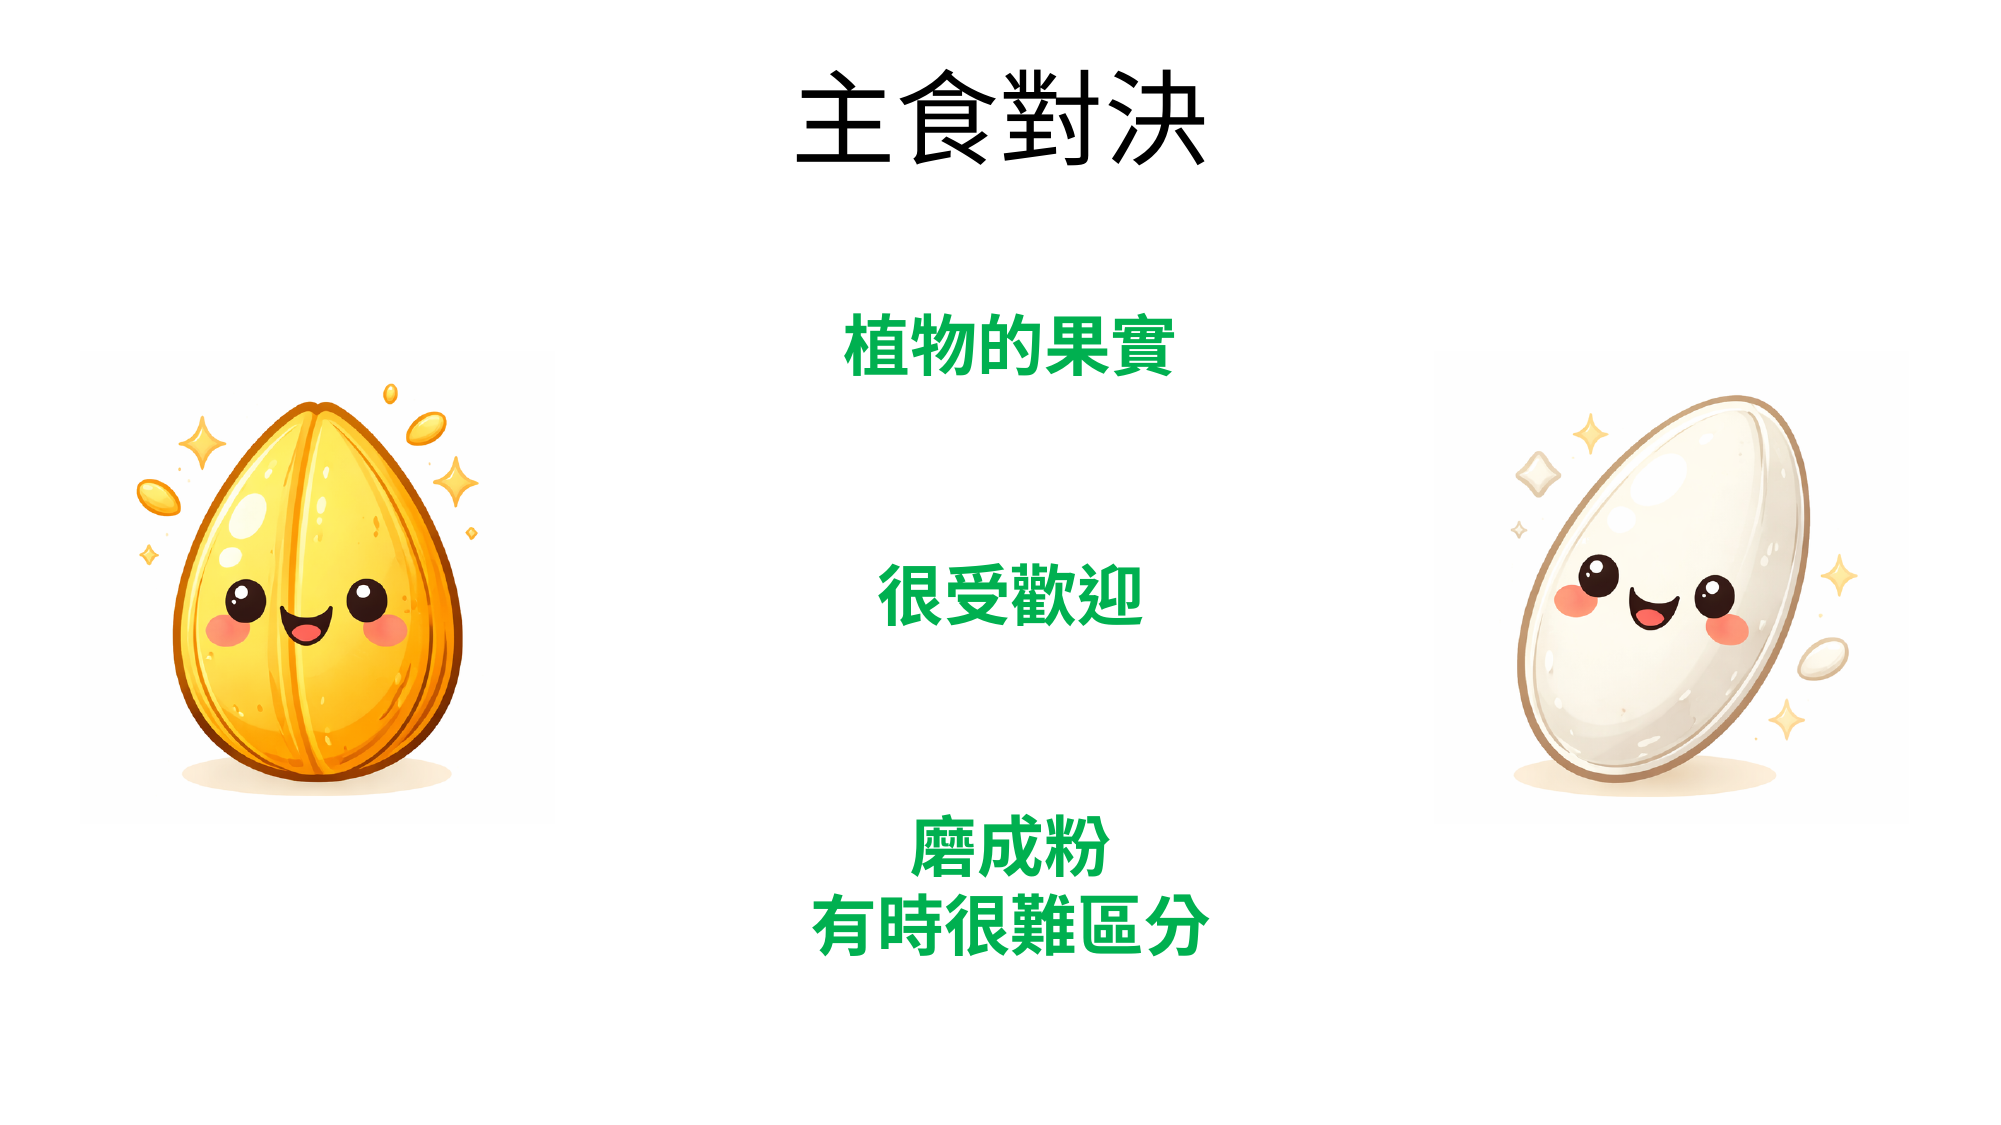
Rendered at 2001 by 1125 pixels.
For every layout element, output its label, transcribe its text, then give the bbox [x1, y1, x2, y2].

text_box 磨成粉 有時很難區分 [679, 796, 1342, 974]
picture [80, 351, 555, 824]
picture [1434, 351, 1909, 824]
text_box 植物的果實 [719, 296, 1302, 393]
text_box 很受歡迎 [719, 546, 1302, 643]
title 主食對決 [137, 59, 1863, 278]
